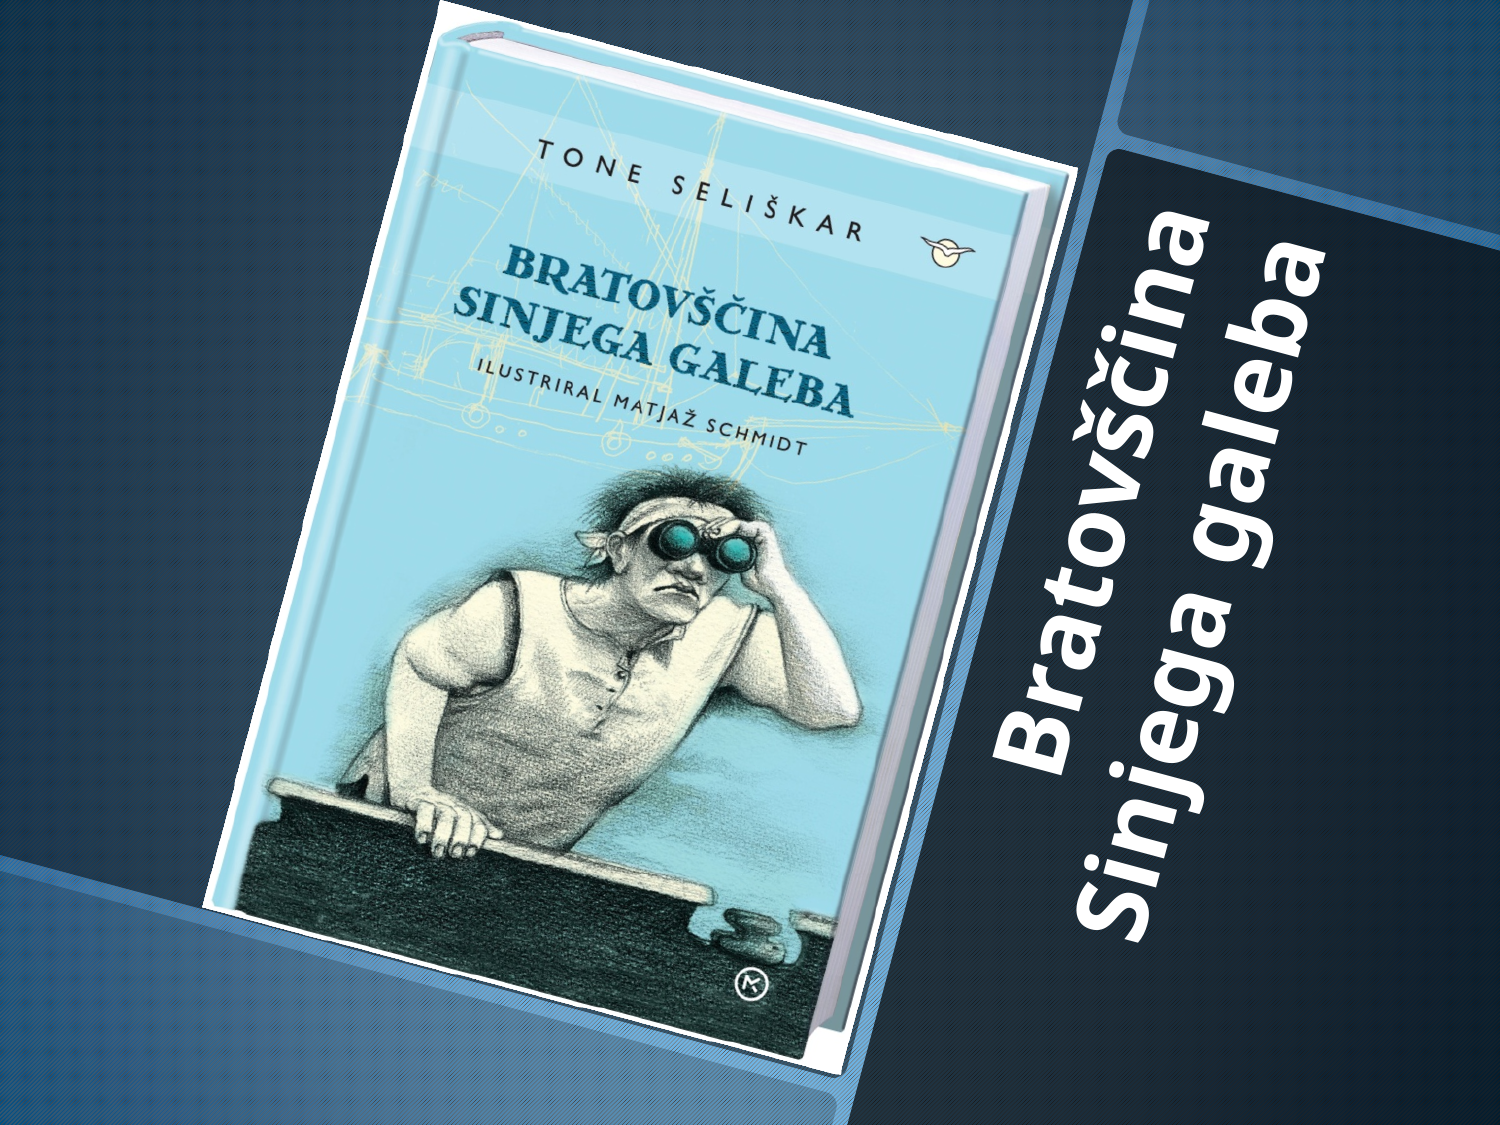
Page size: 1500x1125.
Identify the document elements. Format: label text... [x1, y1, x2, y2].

title Bratovščina Sinjega galeba [898, 172, 1430, 1056]
picture [201, 0, 1078, 1075]
